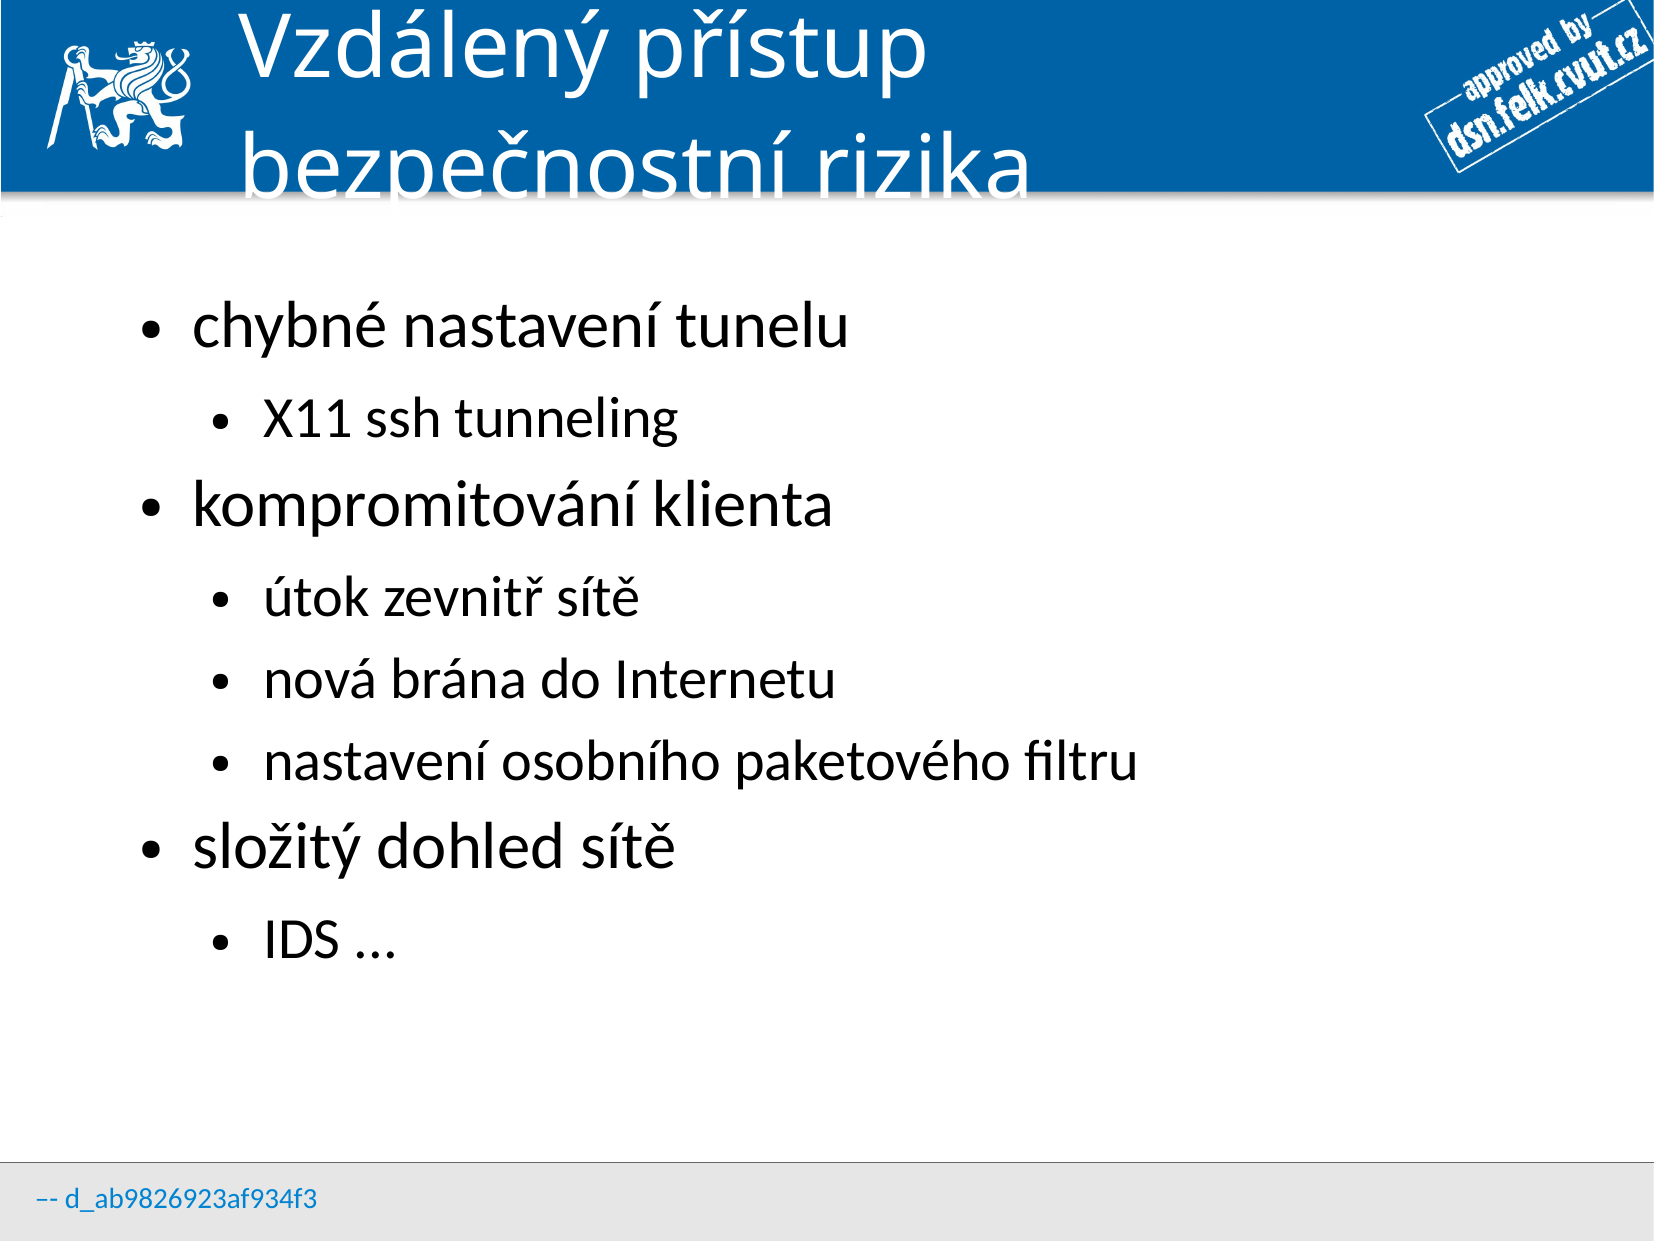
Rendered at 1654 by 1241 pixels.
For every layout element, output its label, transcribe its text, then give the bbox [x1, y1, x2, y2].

picture [398, 0, 1654, 217]
picture [1, 0, 391, 217]
title Vzdálený přístup bezpečnostní rizika [238, 0, 1565, 207]
list chybné nastavení tunelu X11 ssh tunneling kompromitování klienta útok zevnitř sítě nová brána do Internetu nastavení osobního paketového filtru složitý dohled sítě IDS ... [121, 297, 1534, 1126]
